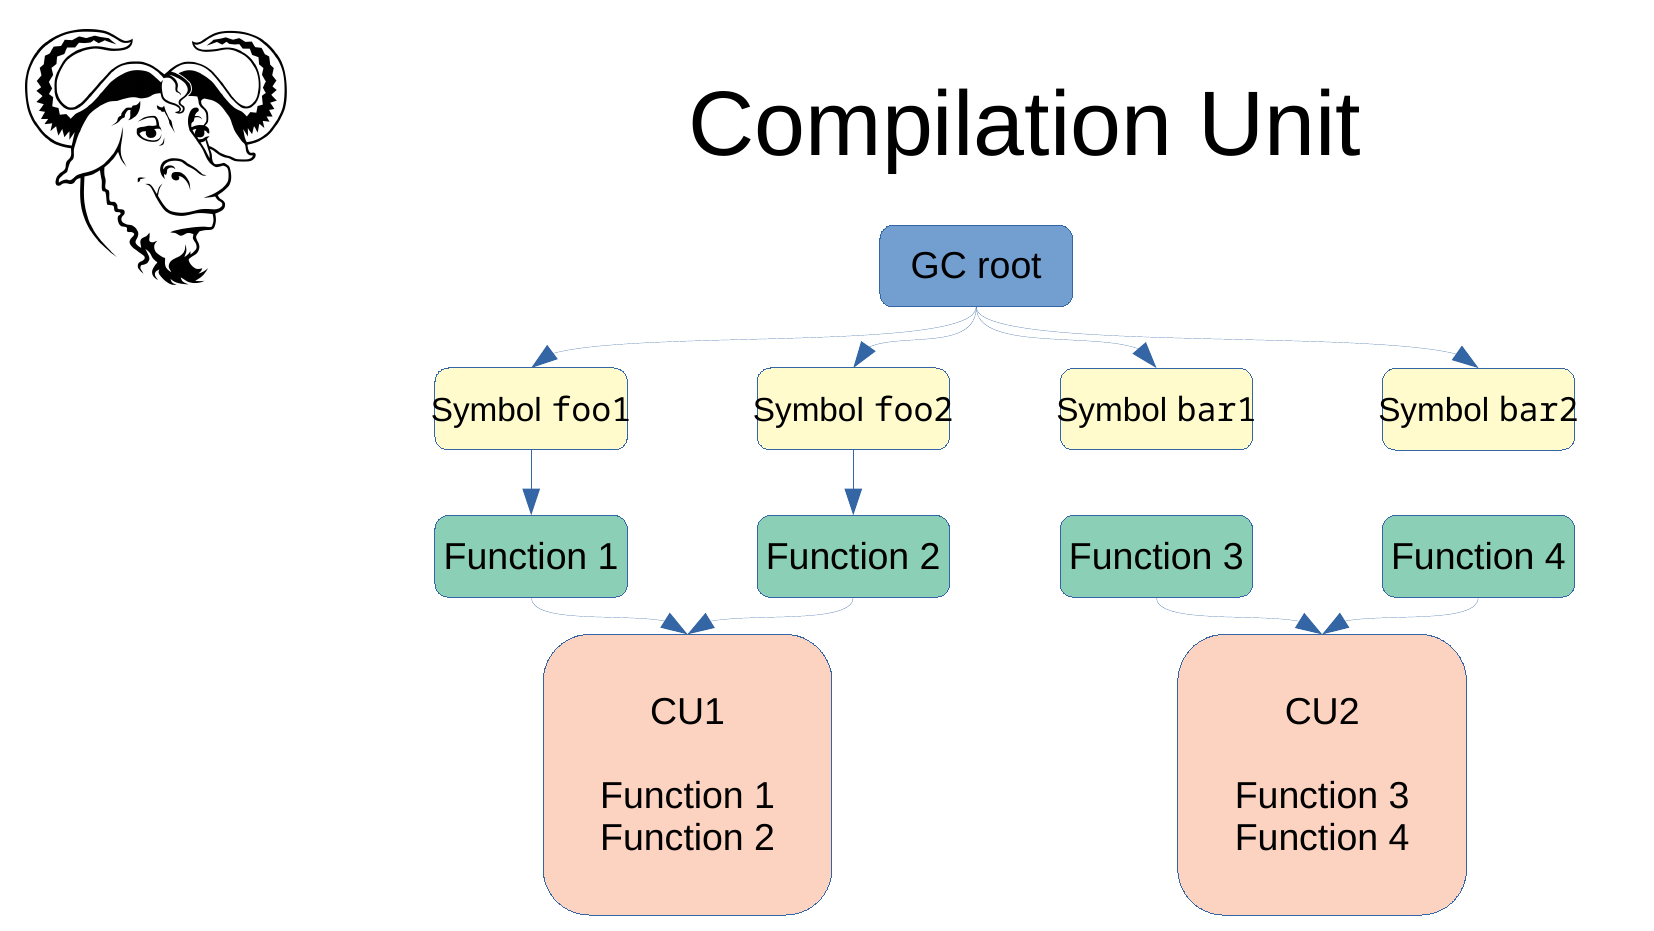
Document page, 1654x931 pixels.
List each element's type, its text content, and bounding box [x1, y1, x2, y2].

text_box Function 1 [434, 515, 628, 598]
text_box CU2 Function 3 Function 4 [1177, 634, 1467, 916]
text_box CU1 Function 1 Function 2 [543, 634, 832, 916]
text_box Symbol foo1 [434, 367, 628, 450]
text_box Function 4 [1382, 515, 1575, 598]
picture [25, 29, 287, 285]
text_box Function 2 [757, 515, 950, 598]
text_box Symbol bar1 [1060, 368, 1253, 450]
text_box Function 3 [1060, 515, 1253, 598]
text_box Symbol foo2 [757, 367, 950, 450]
title Compilation Unit [480, 37, 1571, 211]
text_box Symbol bar2 [1382, 368, 1575, 451]
text_box GC root [879, 225, 1073, 307]
